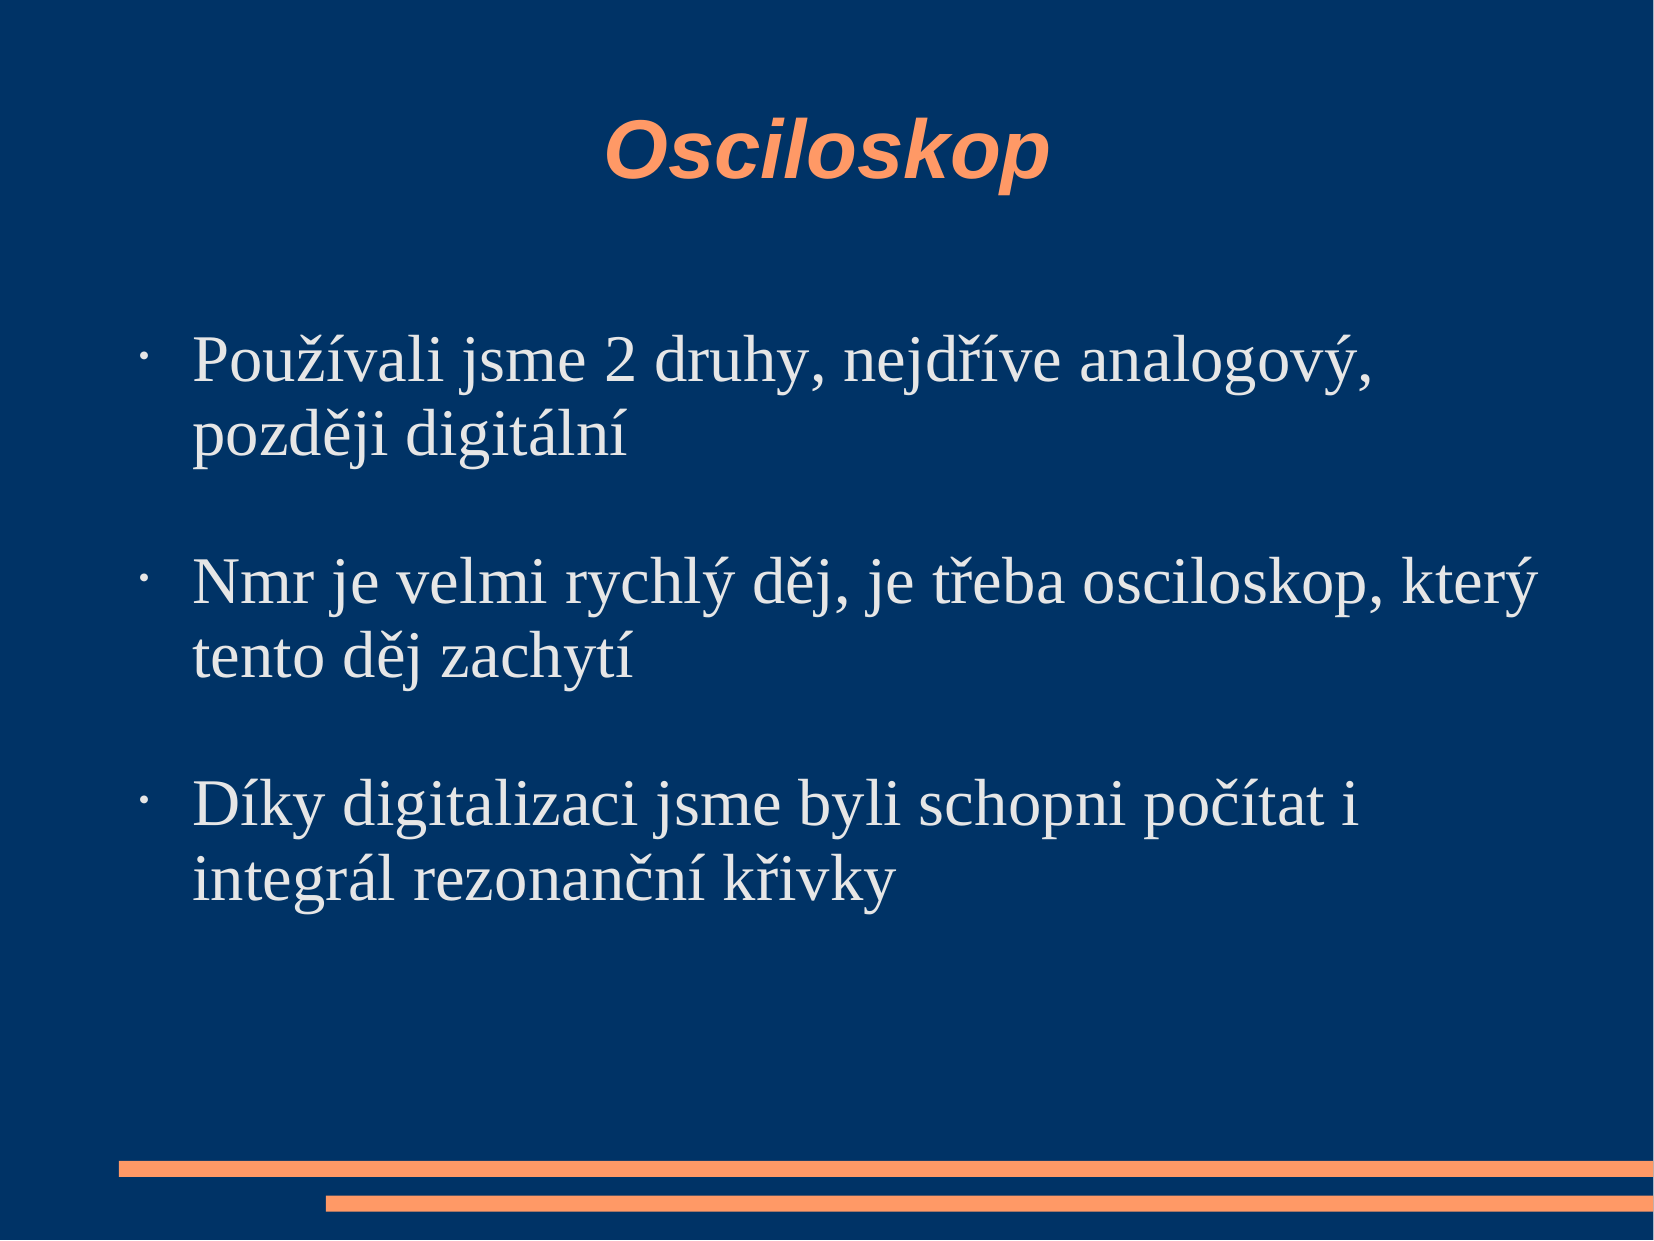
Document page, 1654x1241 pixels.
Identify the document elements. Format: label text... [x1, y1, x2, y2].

list Používali jsme 2 druhy, nejdříve analogový, později digitální Nmr je velmi rychlý děj, je třeba osciloskop, který tento děj zachytí Díky digitalizaci jsme byli schopni počítat i integrál rezonanční křivky [121, 322, 1561, 1118]
title Osciloskop [121, 53, 1534, 247]
